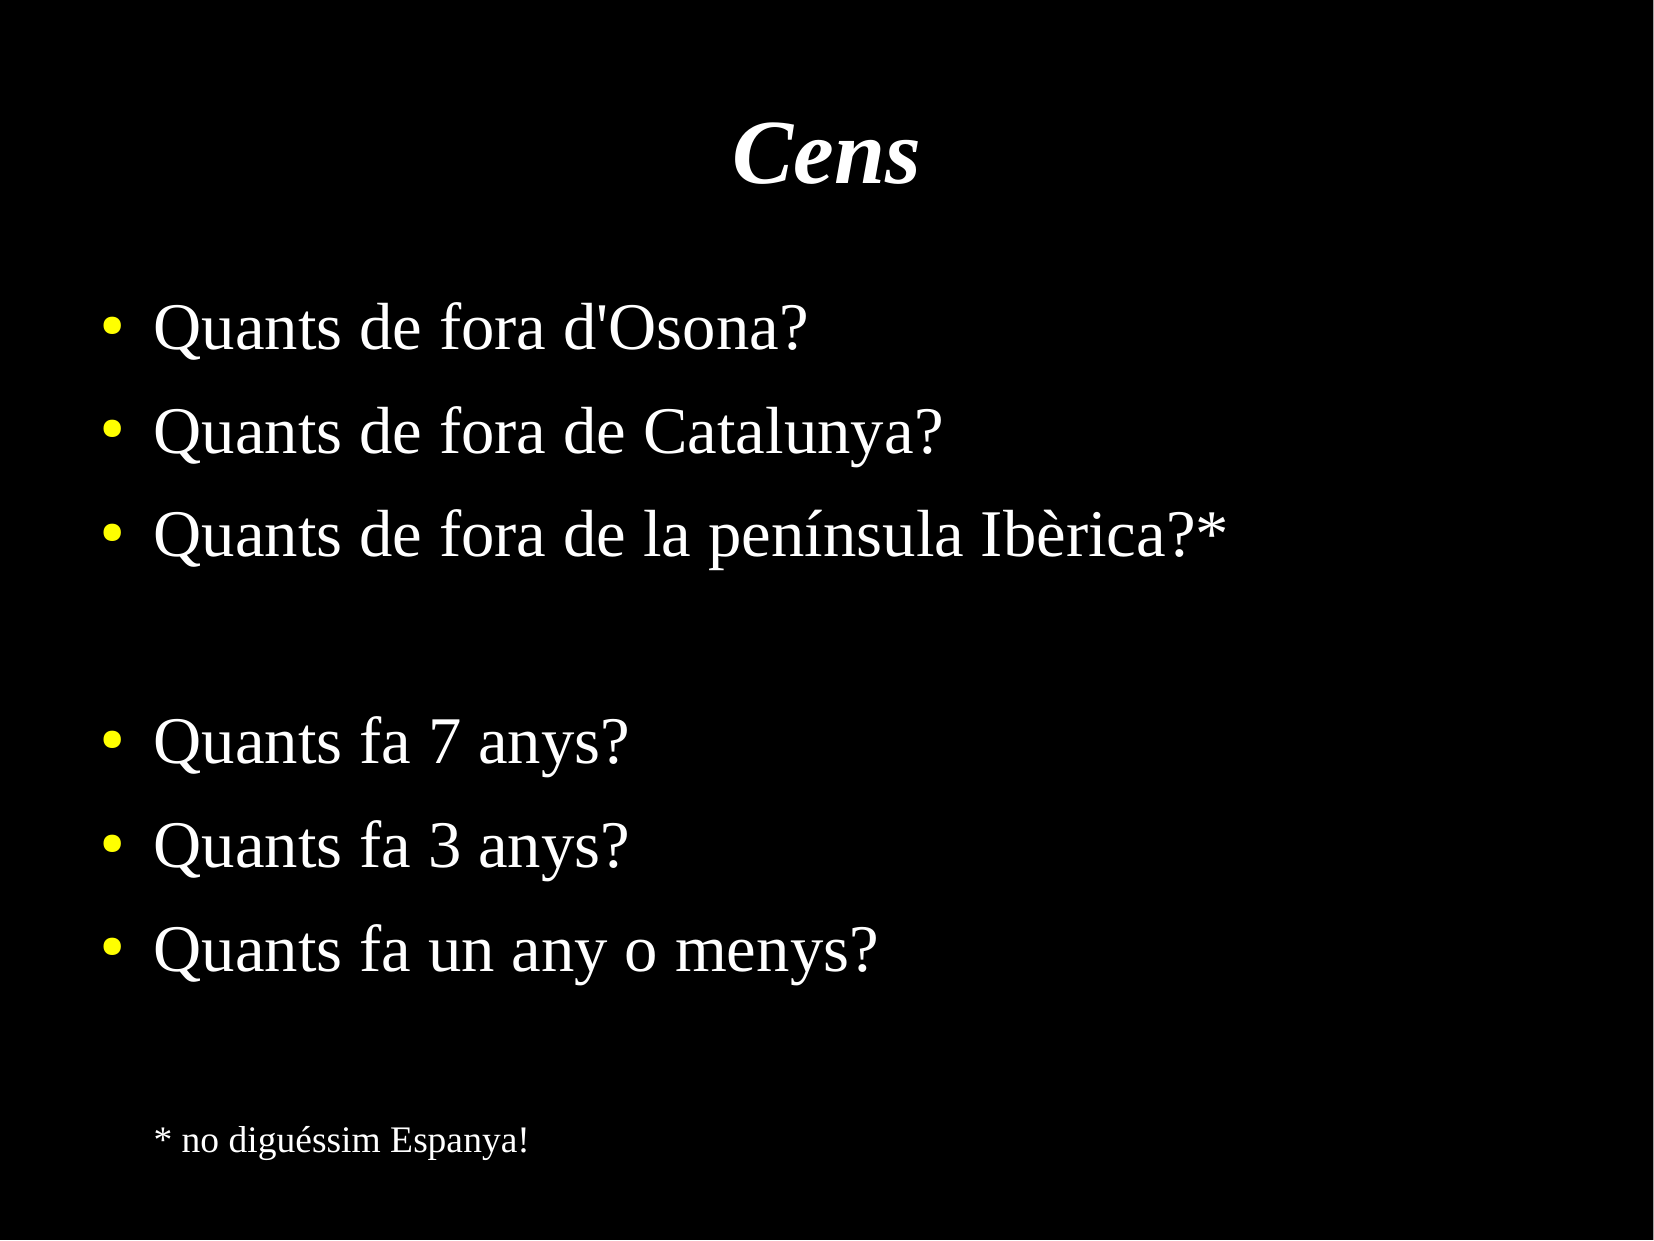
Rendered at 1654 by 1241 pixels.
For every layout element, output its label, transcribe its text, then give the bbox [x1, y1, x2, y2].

list Quants de fora d'Osona? Quants de fora de Catalunya? Quants de fora de la península Ibèrica?* Quants fa 7 anys? Quants fa 3 anys? Quants fa un any o menys? * no diguéssim Espanya! [82, 290, 1571, 1161]
title Cens [82, 56, 1571, 250]
